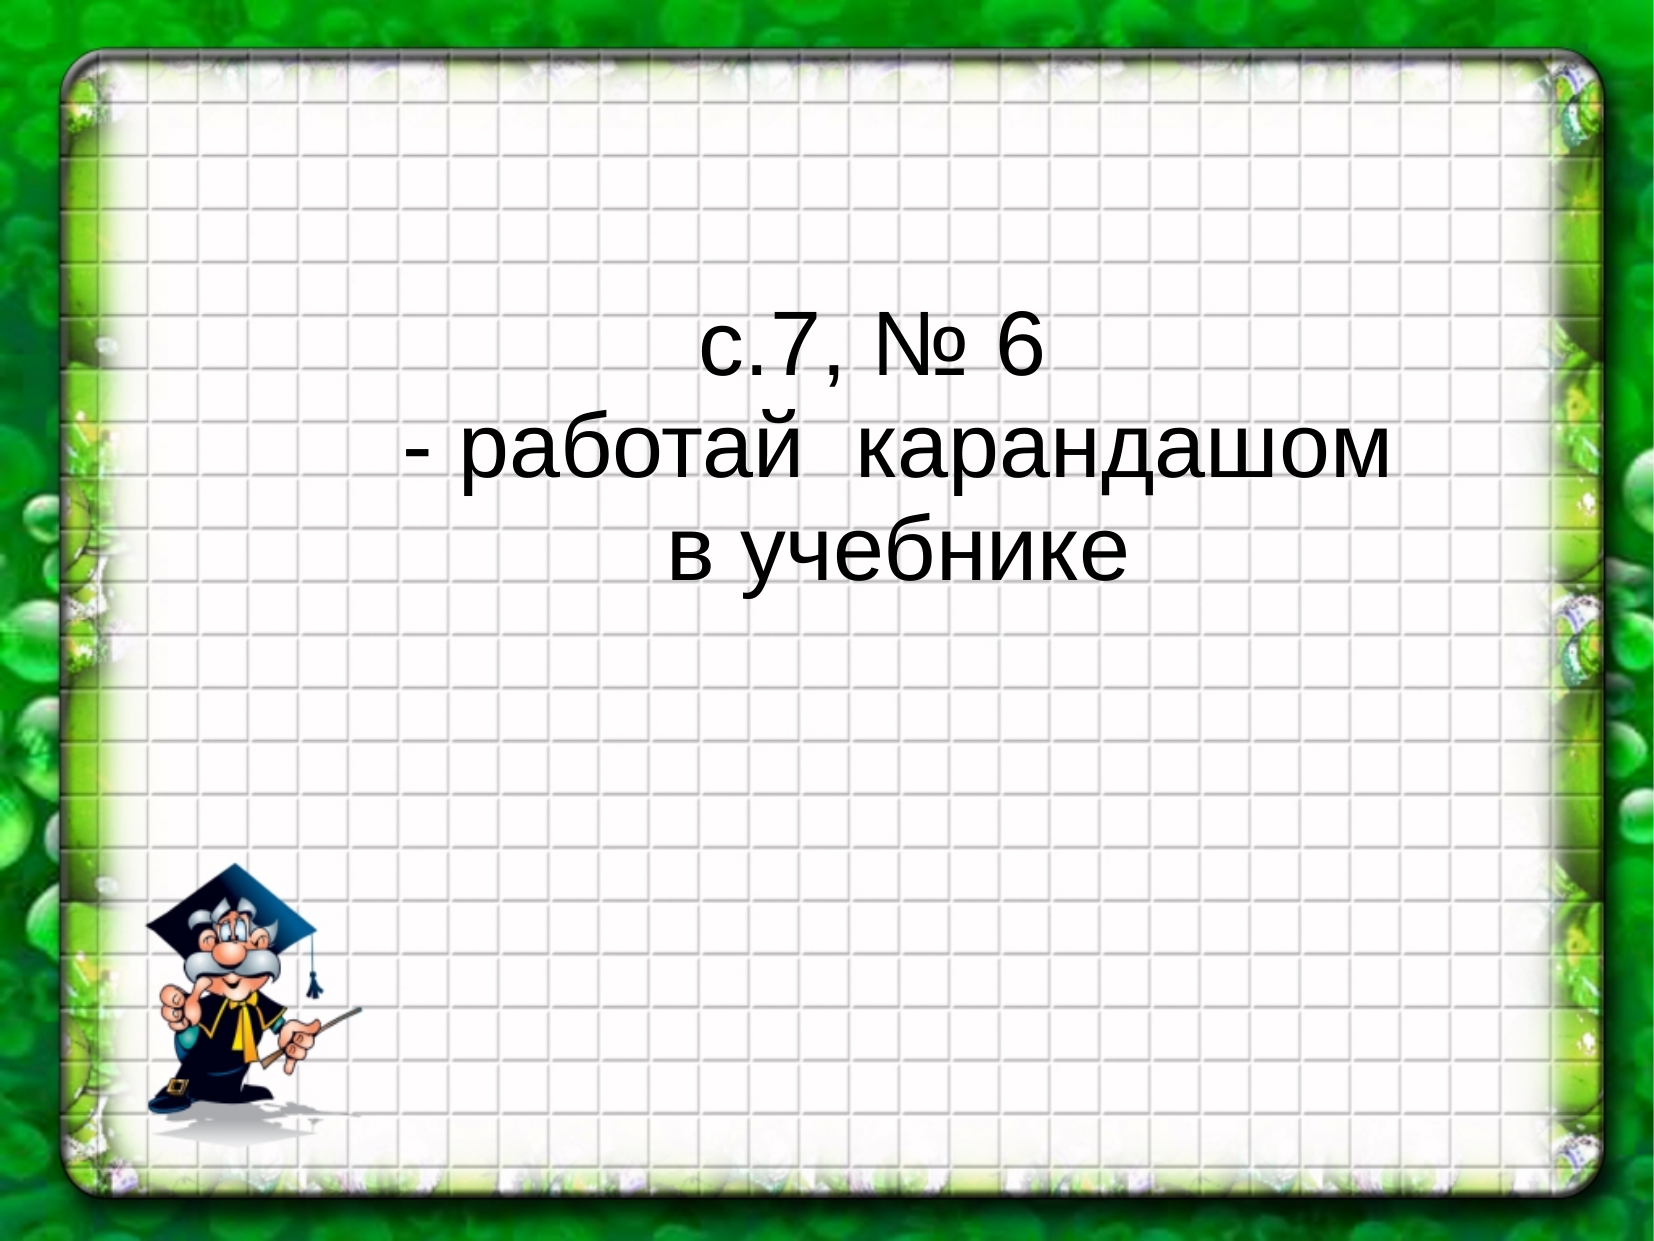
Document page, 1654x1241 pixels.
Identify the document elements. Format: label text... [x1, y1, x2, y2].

picture [0, 0, 1654, 1241]
title с.7, № 6 - работай карандашом в учебнике [141, 292, 1630, 600]
